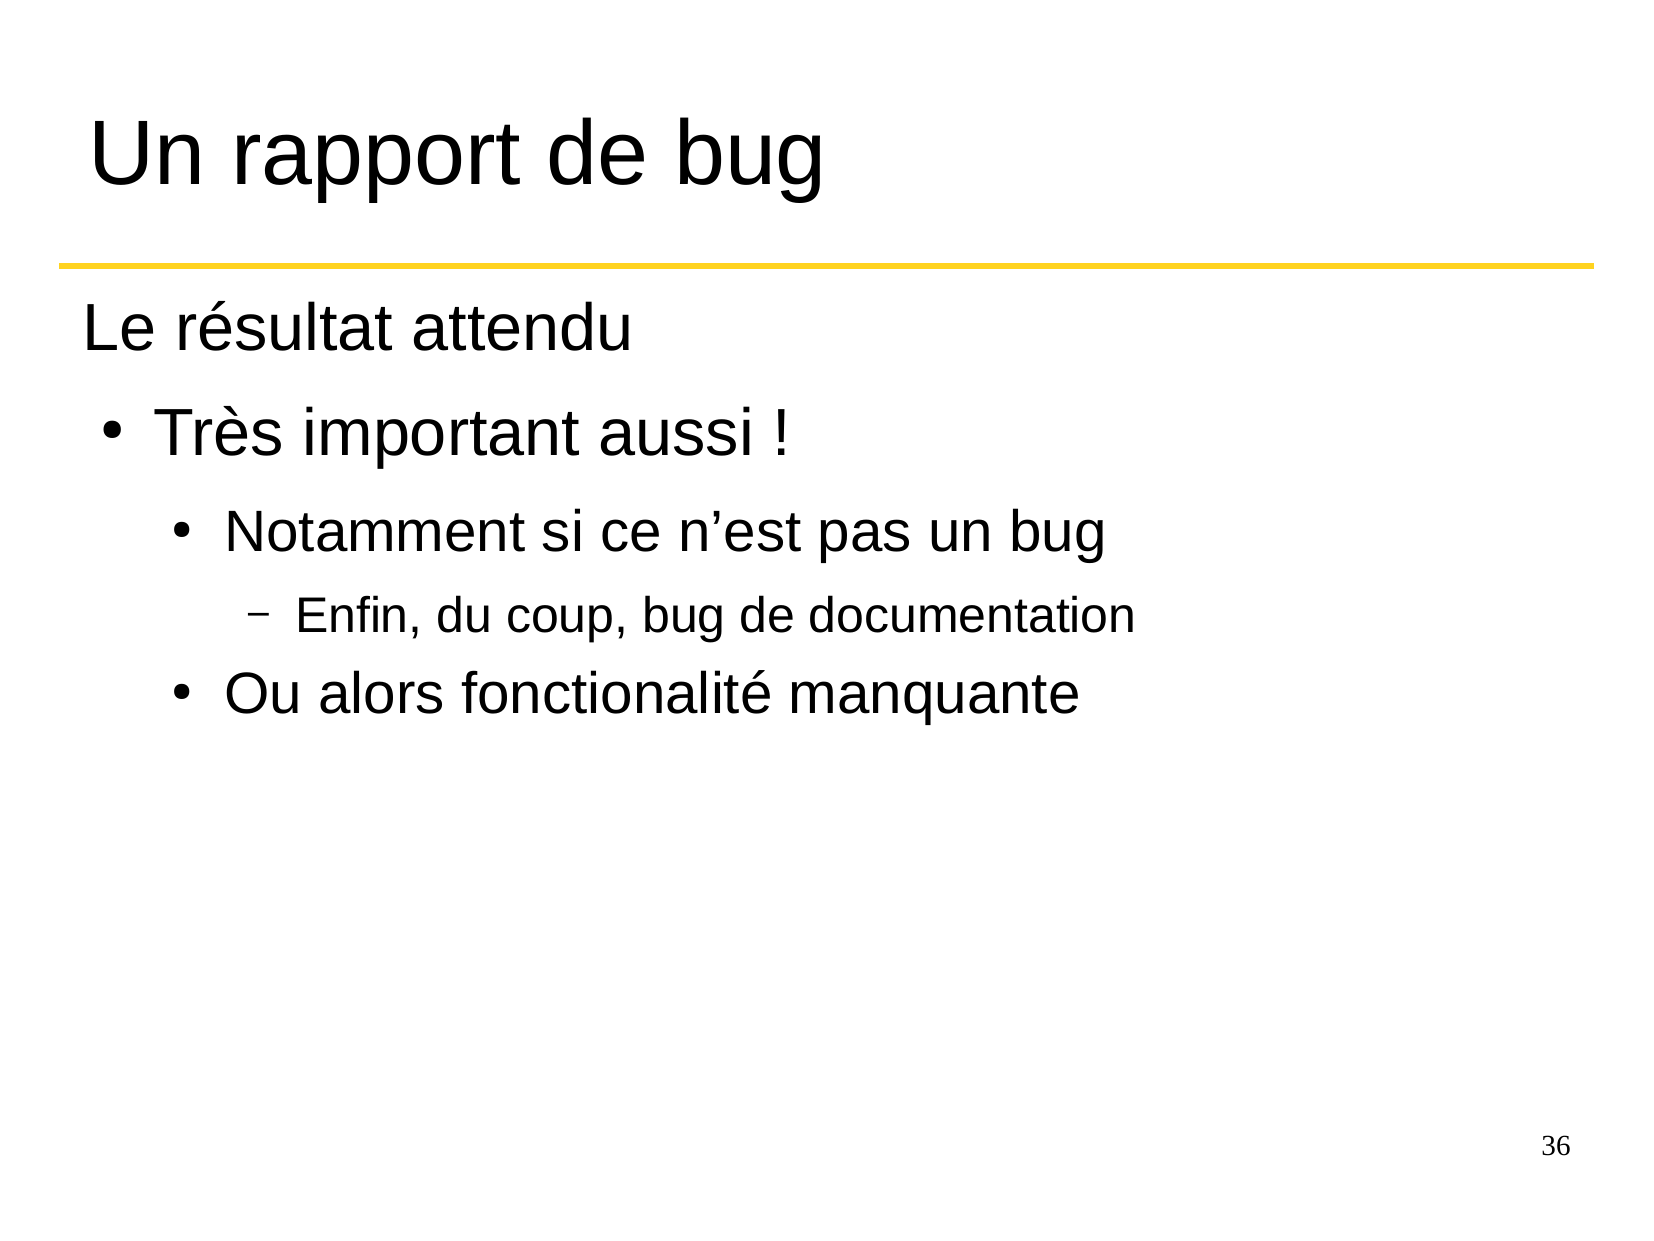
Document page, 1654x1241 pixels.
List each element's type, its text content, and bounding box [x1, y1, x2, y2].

title Un rapport de bug [88, 49, 1571, 257]
list Le résultat attendu Très important aussi ! Notamment si ce n’est pas un bug Enfin, du coup, bug de documentation Ou alors fonctionalité manquante [82, 290, 1571, 1152]
